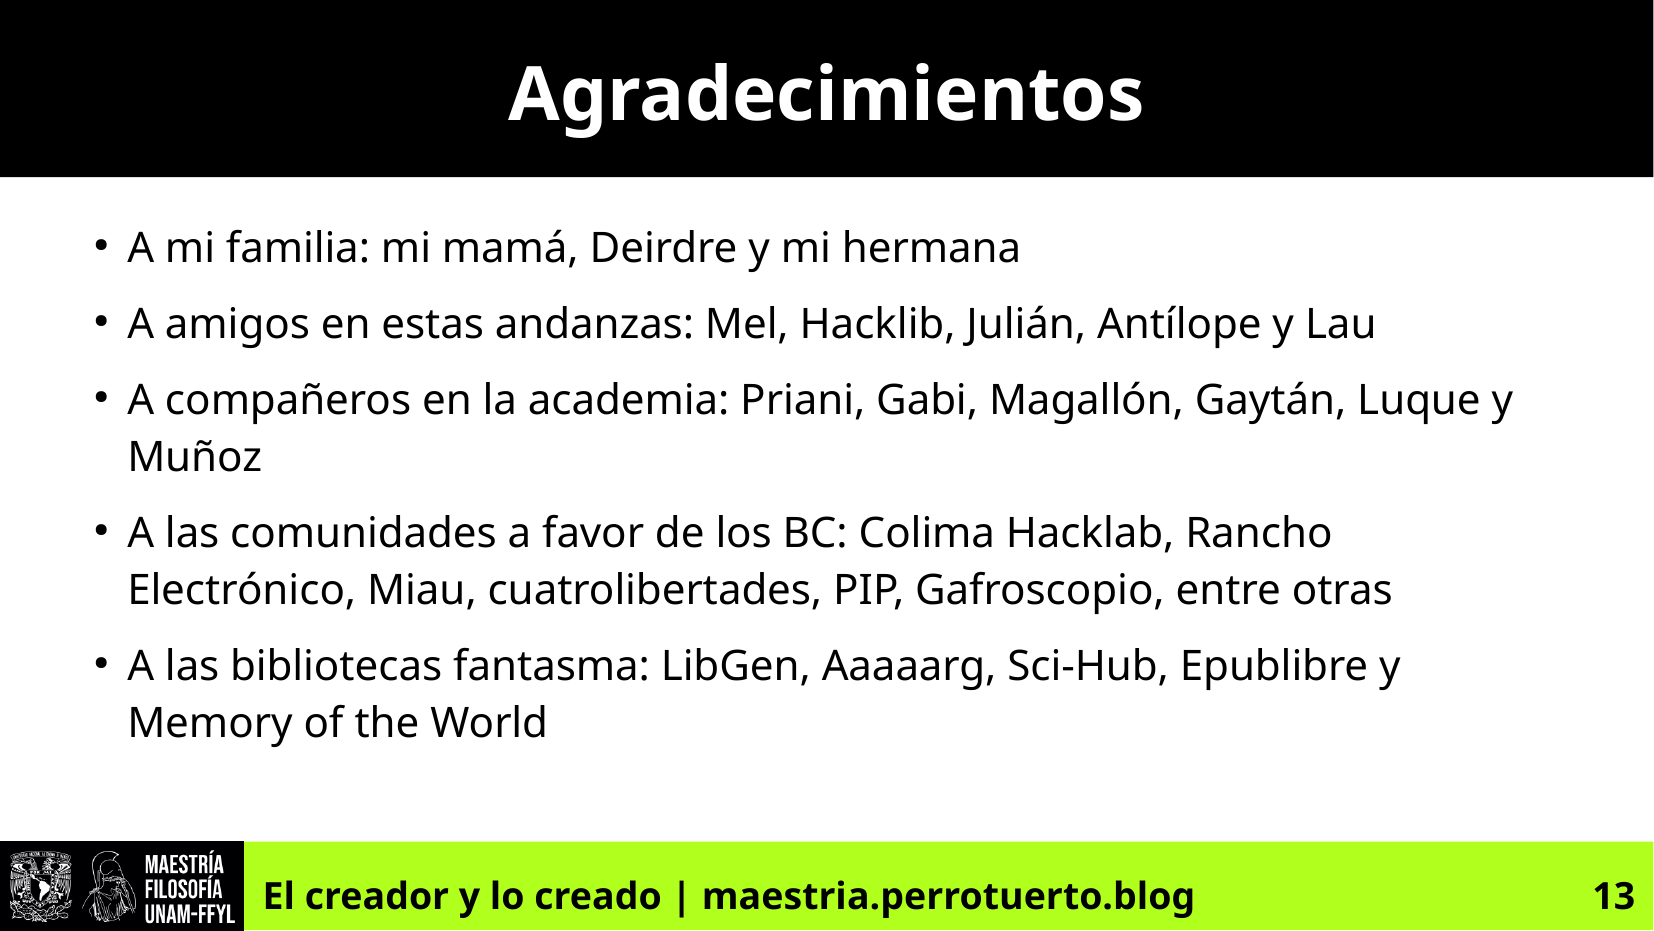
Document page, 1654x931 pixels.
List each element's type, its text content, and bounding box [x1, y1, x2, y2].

title Agradecimientos [82, 13, 1571, 169]
list A mi familia: mi mamá, Deirdre y mi hermana A amigos en estas andanzas: Mel, Hacklib, Julián, Antílope y Lau A compañeros en la academia: Priani, Gabi, Magallón, Gaytán, Luque y Muñoz A las comunidades a favor de los BC: Colima Hacklab, Rancho Electrónico, Miau, cuatrolibertades, PIP, Gafroscopio, entre otras A las bibliotecas fantasma: LibGen, Aaaaarg, Sci-Hub, Epublibre y Memory of the World [82, 217, 1571, 758]
picture [0, 841, 244, 931]
